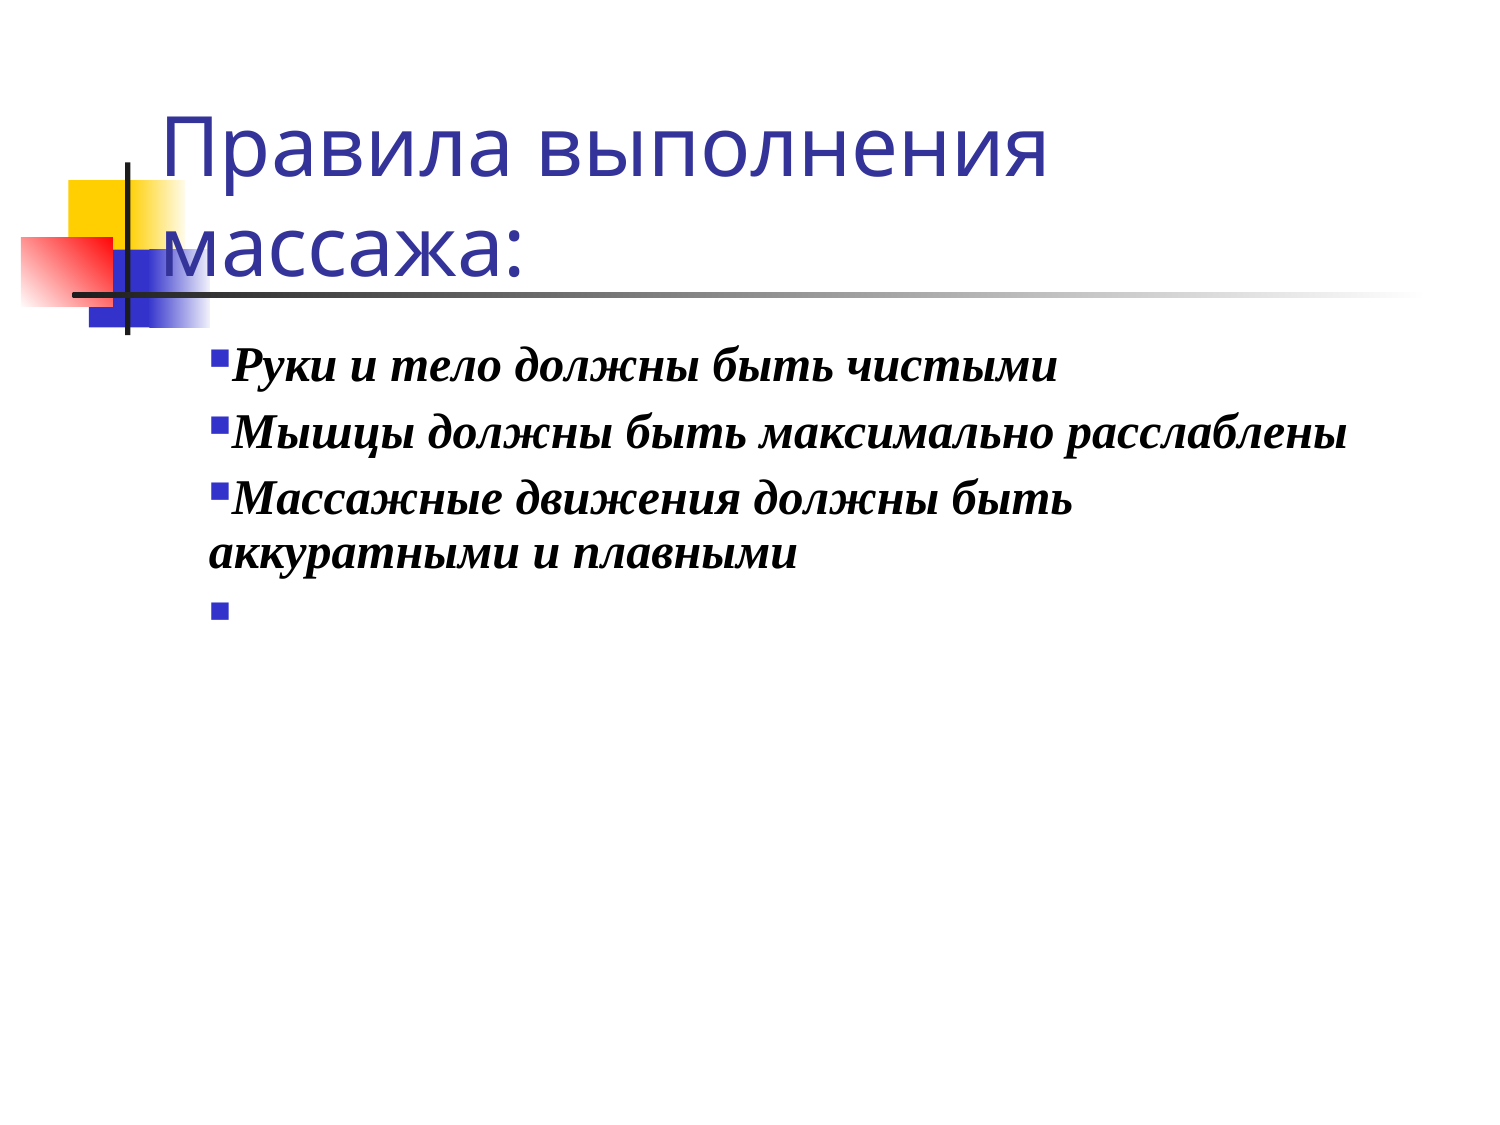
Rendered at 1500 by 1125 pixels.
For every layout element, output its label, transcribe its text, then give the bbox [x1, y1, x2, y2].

list Руки и тело должны быть чистыми Мышцы должны быть максимально расслаблены Массажные движения должны быть аккуратными и плавными [193, 330, 1365, 740]
title Правила выполнения массажа: [144, 21, 1423, 301]
